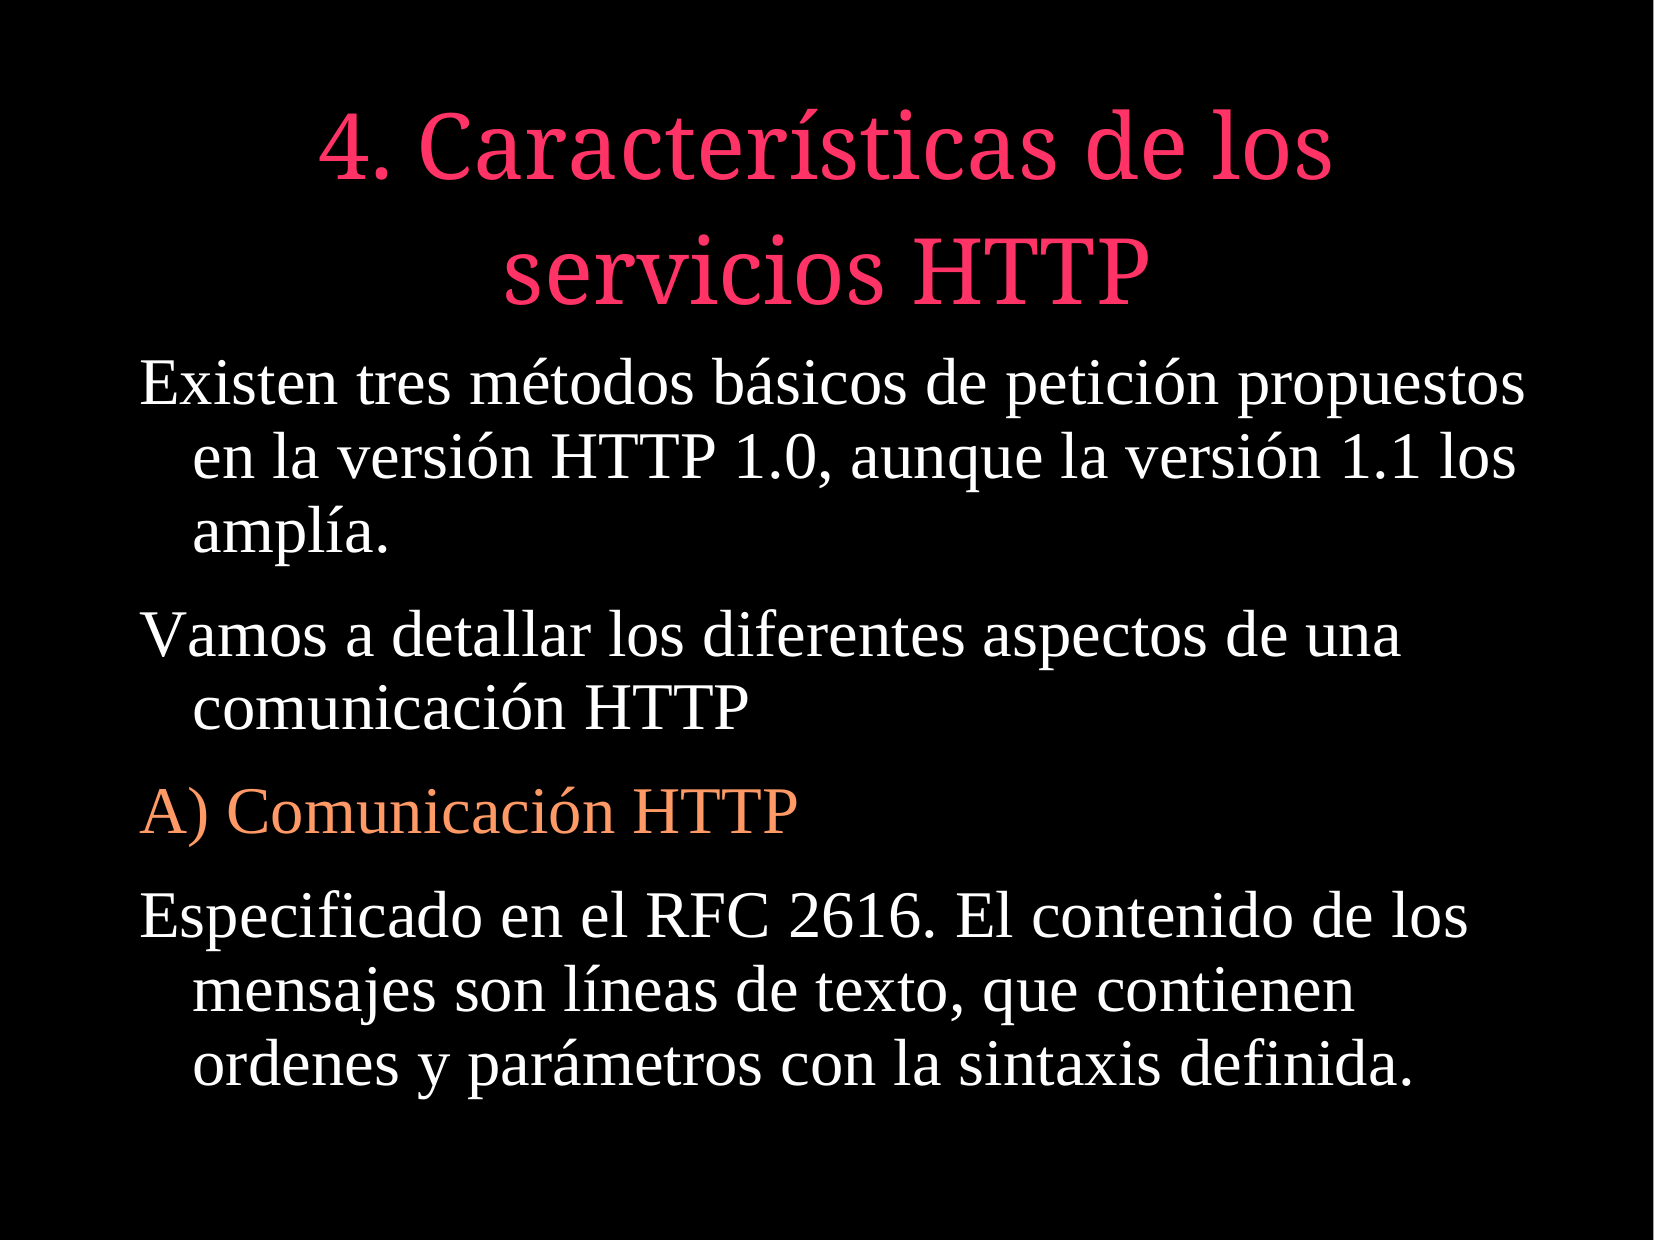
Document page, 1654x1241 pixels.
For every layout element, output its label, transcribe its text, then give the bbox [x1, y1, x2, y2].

title 4. Características de los servicios HTTP [121, 82, 1534, 331]
list Existen tres métodos básicos de petición propuestos en la versión HTTP 1.0, aunque la versión 1.1 los amplía. Vamos a detallar los diferentes aspectos de una comunicación HTTP A) Comunicación HTTP Especificado en el RFC 2616. El contenido de los mensajes son líneas de texto, que contienen ordenes y parámetros con la sintaxis definida. [121, 344, 1534, 1127]
